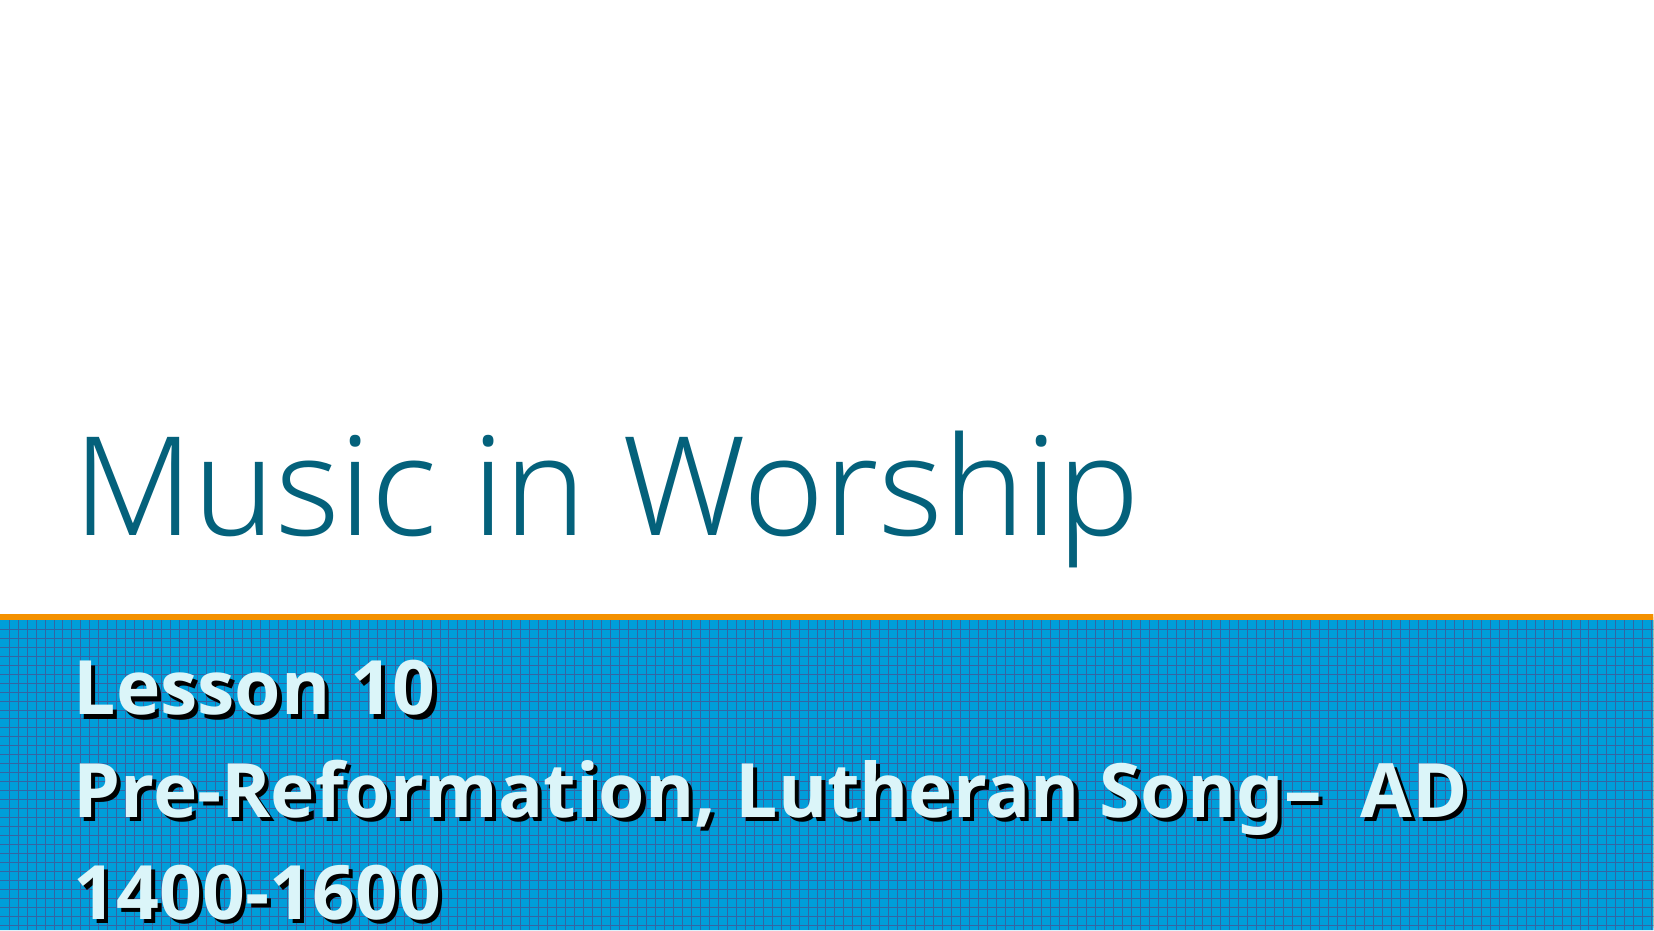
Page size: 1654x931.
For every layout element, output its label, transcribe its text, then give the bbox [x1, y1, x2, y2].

subtitle Lesson 10 Pre-Reformation, Lutheran Song– AD 1400-1600 [73, 634, 1551, 918]
title Music in Worship [73, 44, 1551, 576]
